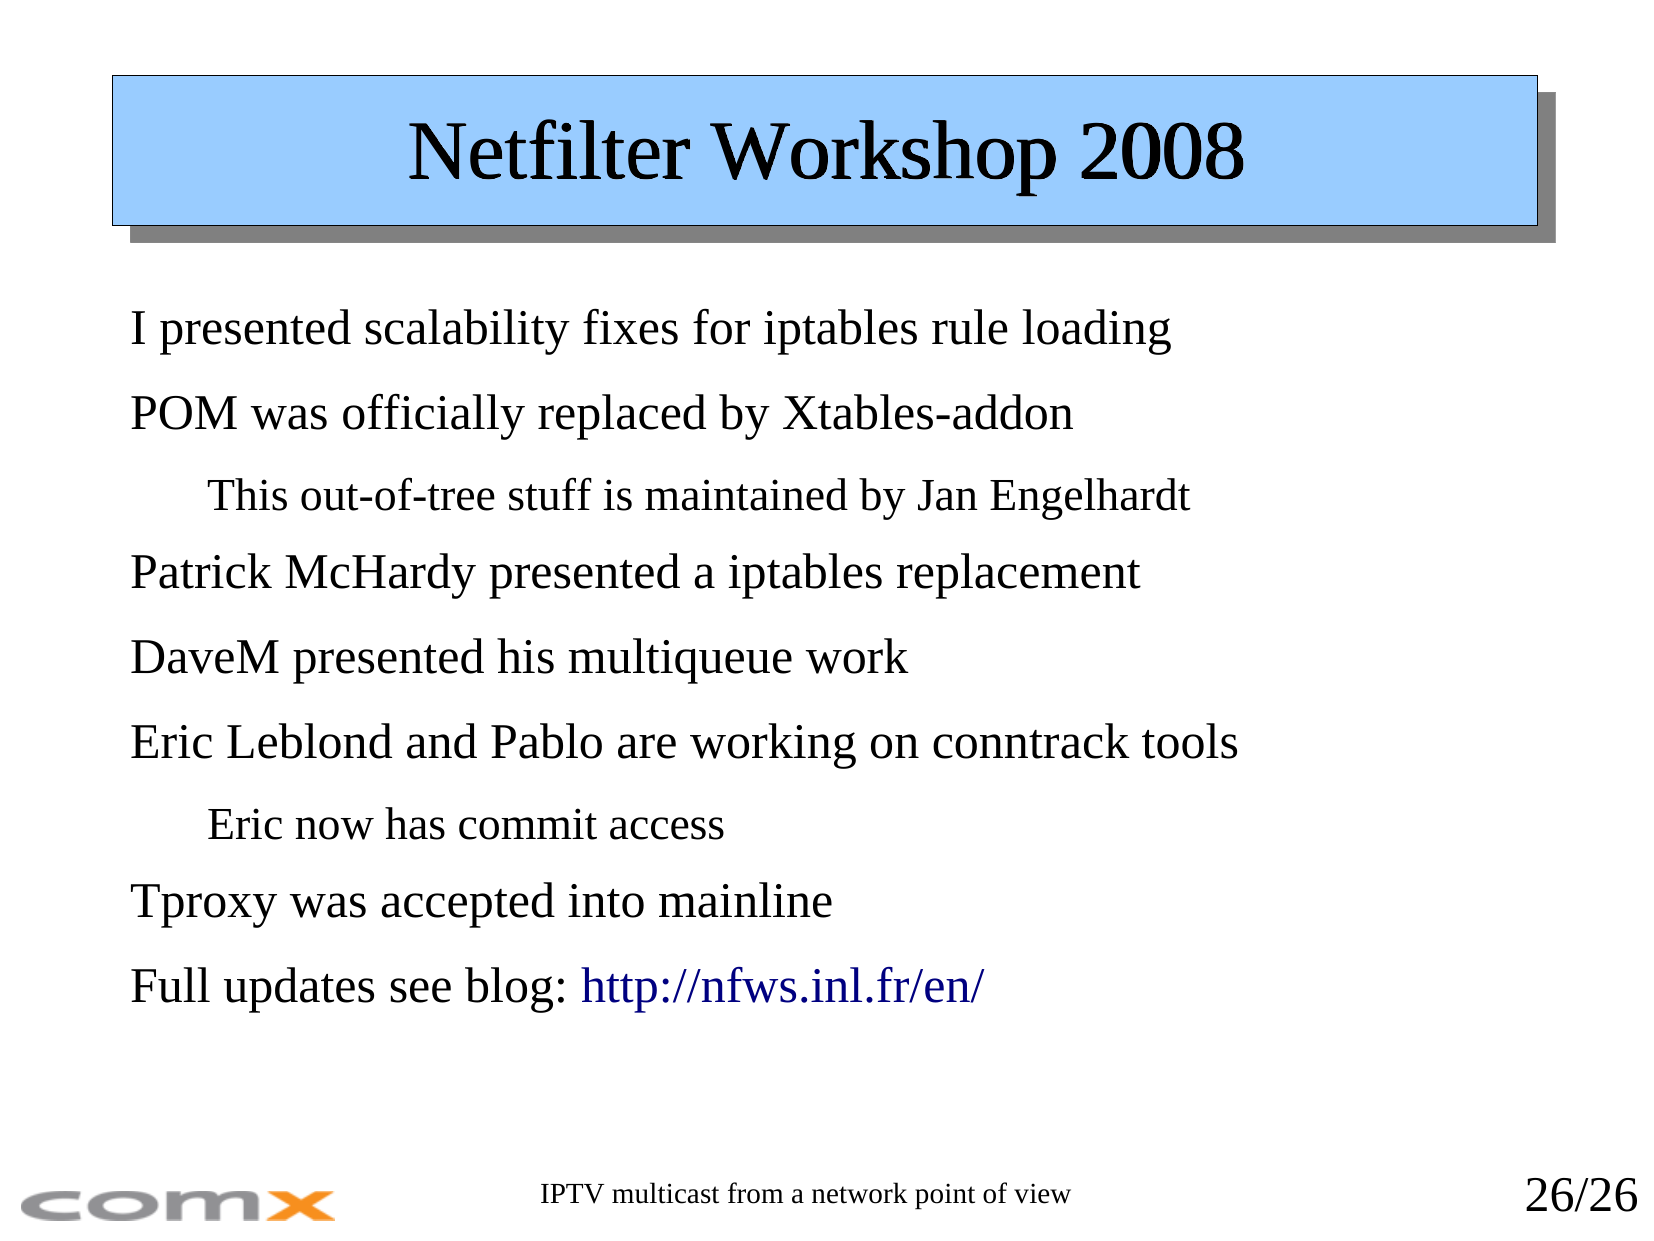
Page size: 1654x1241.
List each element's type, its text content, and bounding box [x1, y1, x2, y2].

title Netfilter Workshop 2008 [116, 75, 1538, 226]
picture [21, 1191, 335, 1221]
list I presented scalability fixes for iptables rule loading POM was officially replaced by Xtables-addon This out-of-tree stuff is maintained by Jan Engelhardt Patrick McHardy presented a iptables replacement DaveM presented his multiqueue work Eric Leblond and Pablo are working on conntrack tools Eric now has commit access Tproxy was accepted into mainline Full updates see blog: http://nfws.inl.fr/en/ [112, 300, 1613, 1058]
